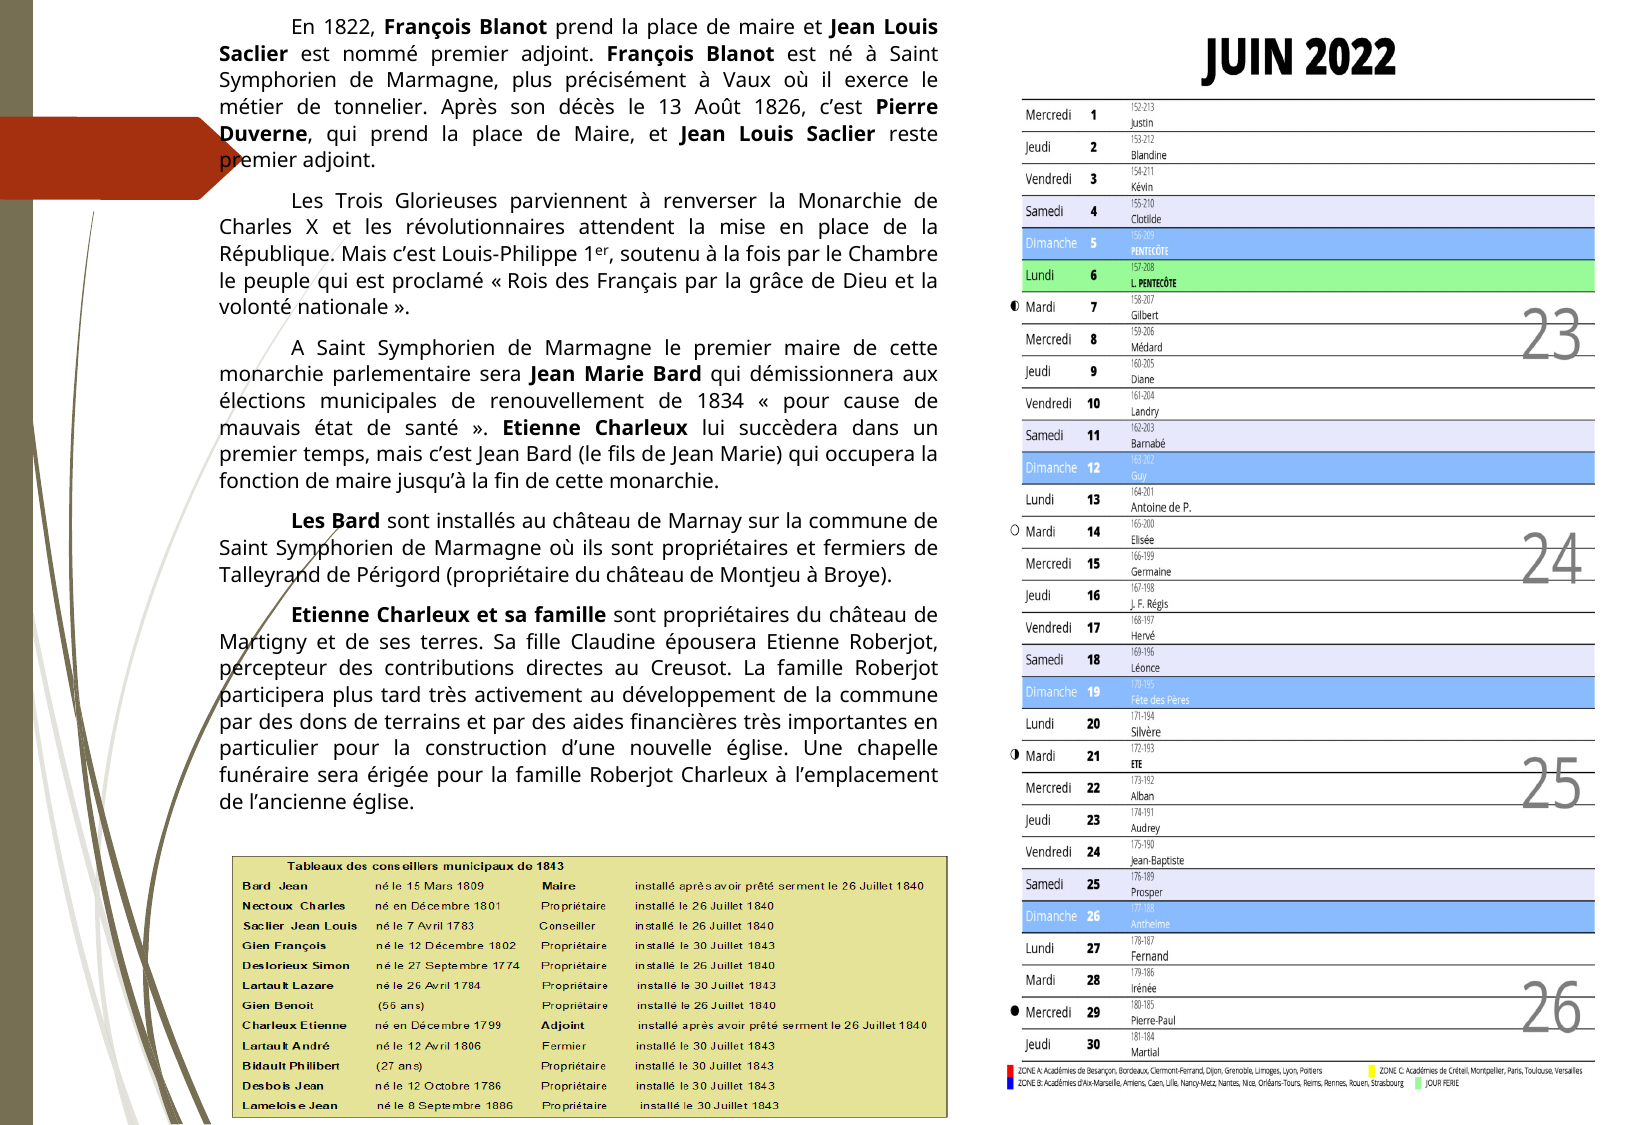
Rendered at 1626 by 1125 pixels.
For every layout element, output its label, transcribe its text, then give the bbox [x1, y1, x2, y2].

picture [976, 0, 1625, 1125]
picture [232, 856, 951, 1120]
text_box En 1822, François Blanot prend la place de maire et Jean Louis Saclier est nommé premier adjoint. François Blanot est né à Saint Symphorien de Marmagne, plus précisément à Vaux où il exerce le métier de tonnelier. Après son décès le 13 Août 1826, c’est Pierre Duverne, qui prend la place de Maire, et Jean Louis Saclier reste premier adjoint. Les Trois Glorieuses parviennent à renverser la Monarchie de Charles X et les révolutionnaires attendent la mise en place de la République. Mais c’est Louis-Philippe 1er, soutenu à la fois par le Chambre le peuple qui est proclamé « Rois des Français par la grâce de Dieu et la volonté nationale ». A Saint Symphorien de Marmagne le premier maire de cette monarchie parlementaire sera Jean Marie Bard qui démissionnera aux élections municipales de renouvellement de 1834 « pour cause de mauvais état de santé ». Etienne Charleux lui succèdera dans un premier temps, mais c’est Jean Bard (le fils de Jean Marie) qui occupera la fonction de maire jusqu’à la fin de cette monarchie. Les Bard sont installés au château de Marnay sur la commune de Saint Symphorien de Marmagne où ils sont propriétaires et fermiers de Talleyrand de Périgord (propriétaire du château de Montjeu à Broye). Etienne Charleux et sa famille sont propriétaires du château de Martigny et de ses terres. Sa fille Claudine épousera Etienne Roberjot, percepteur des contributions directes au Creusot. La famille Roberjot participera plus tard très activement au développement de la commune par des dons de terrains et par des aides financières très importantes en particulier pour la construction d’une nouvelle église. Une chapelle funéraire sera érigée pour la famille Roberjot Charleux à l’emplacement de l’ancienne église. [206, 5, 951, 942]
